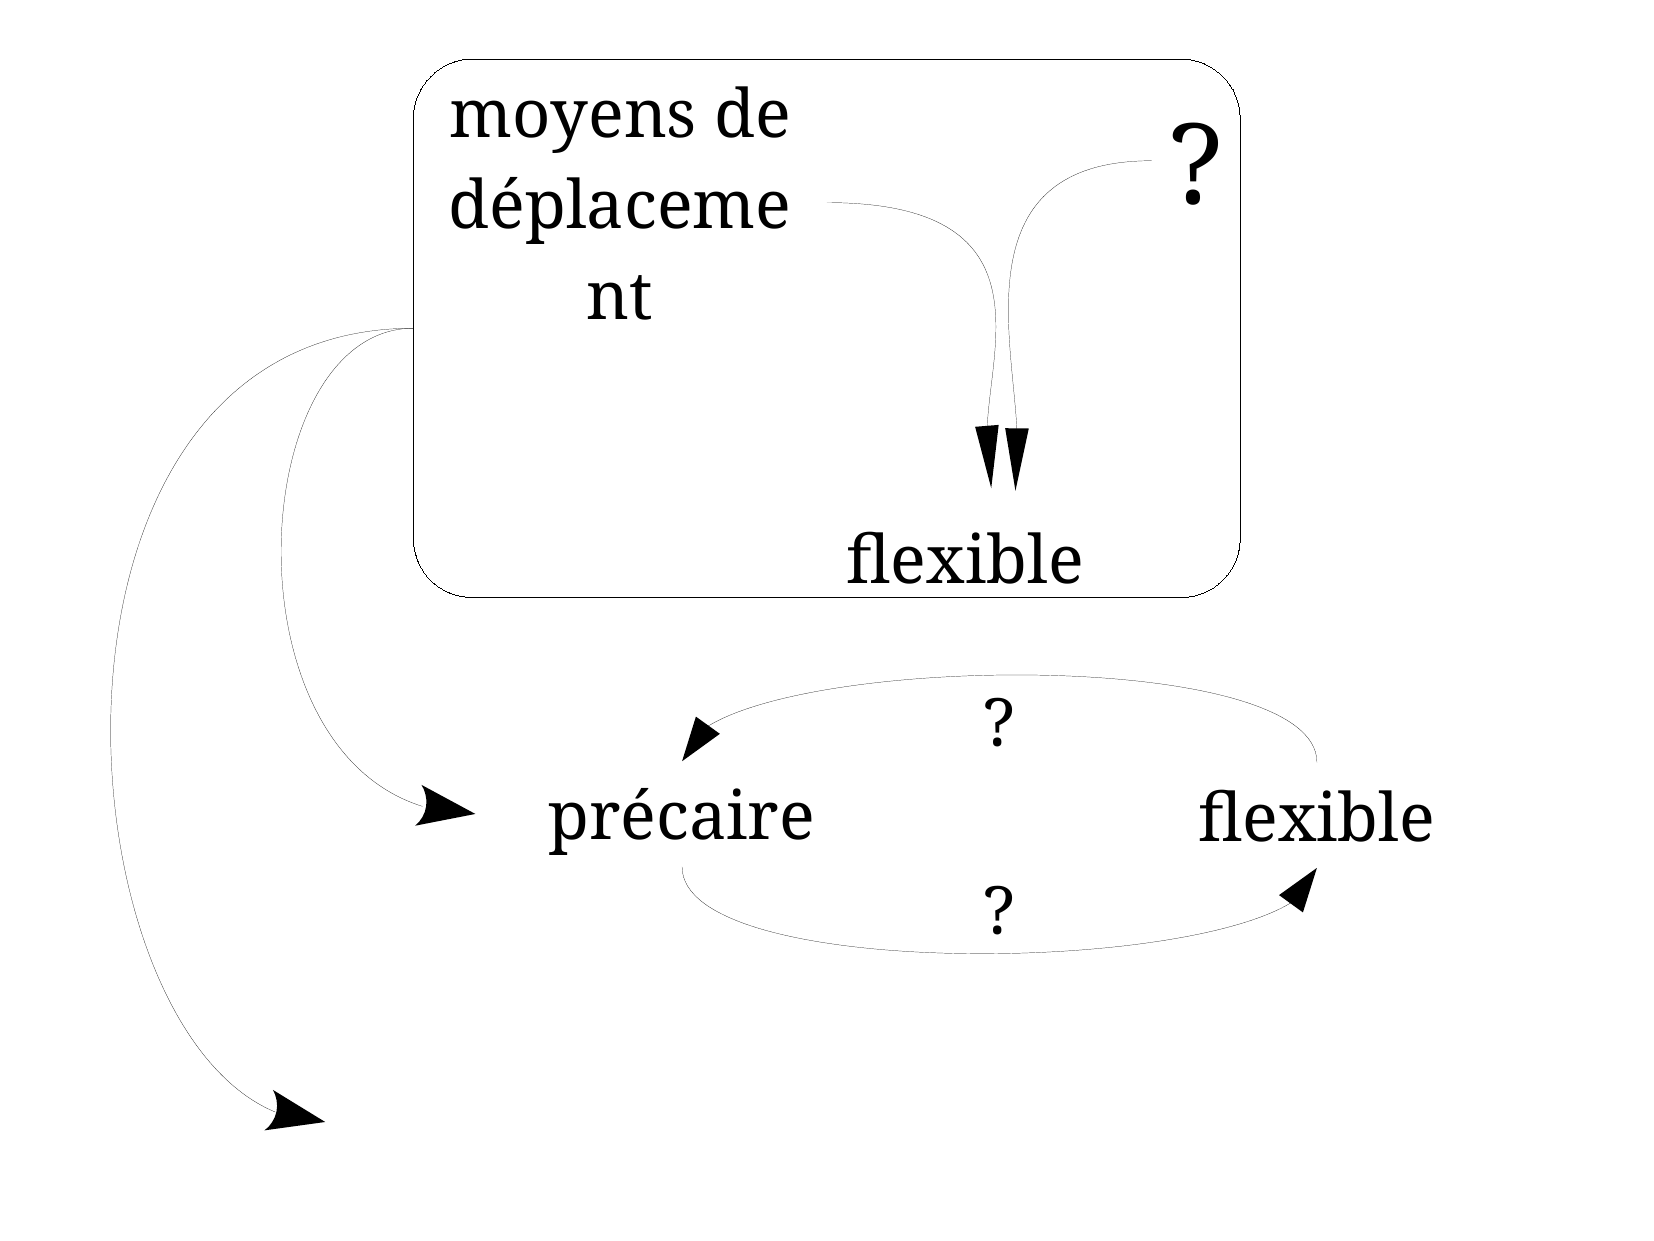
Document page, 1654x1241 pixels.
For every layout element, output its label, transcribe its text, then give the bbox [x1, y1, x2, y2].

text_box flexible [803, 504, 1128, 610]
text_box précaire [475, 761, 889, 867]
text_box ? [1151, 76, 1241, 244]
text_box moyens de déplacement [413, 59, 827, 254]
text_box flexible [1127, 762, 1506, 868]
